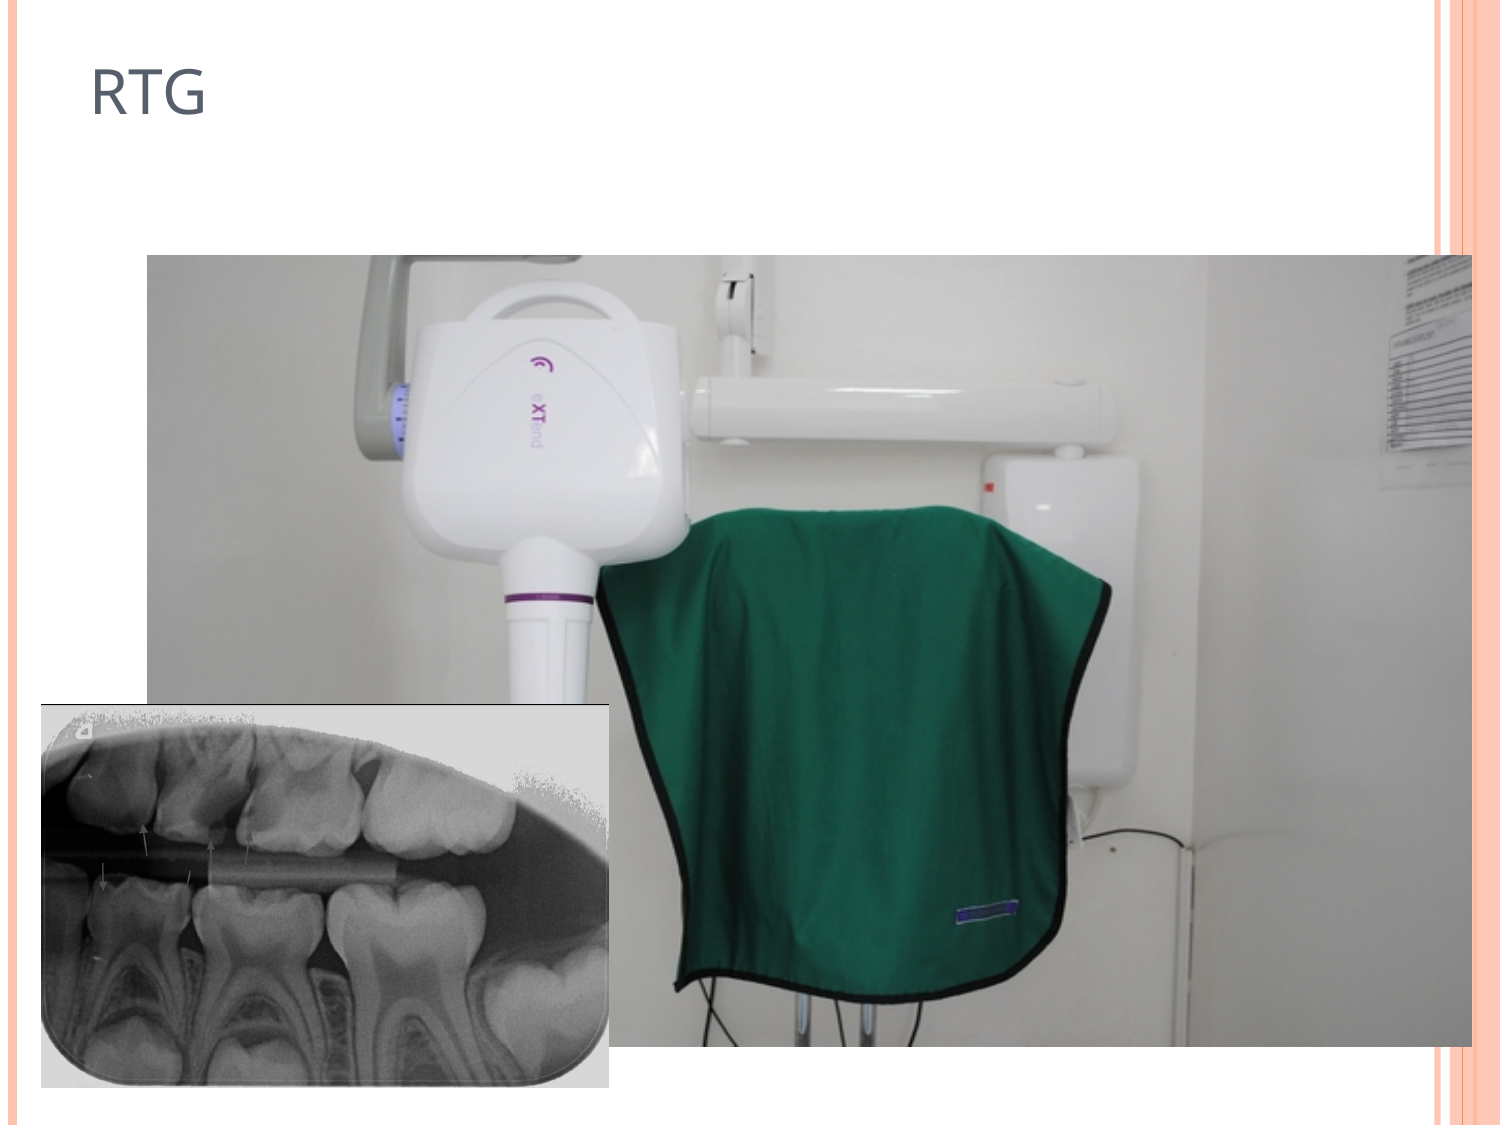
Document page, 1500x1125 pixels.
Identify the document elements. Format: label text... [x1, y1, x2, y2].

title RTG [75, 45, 1300, 233]
picture [41, 255, 1472, 1088]
